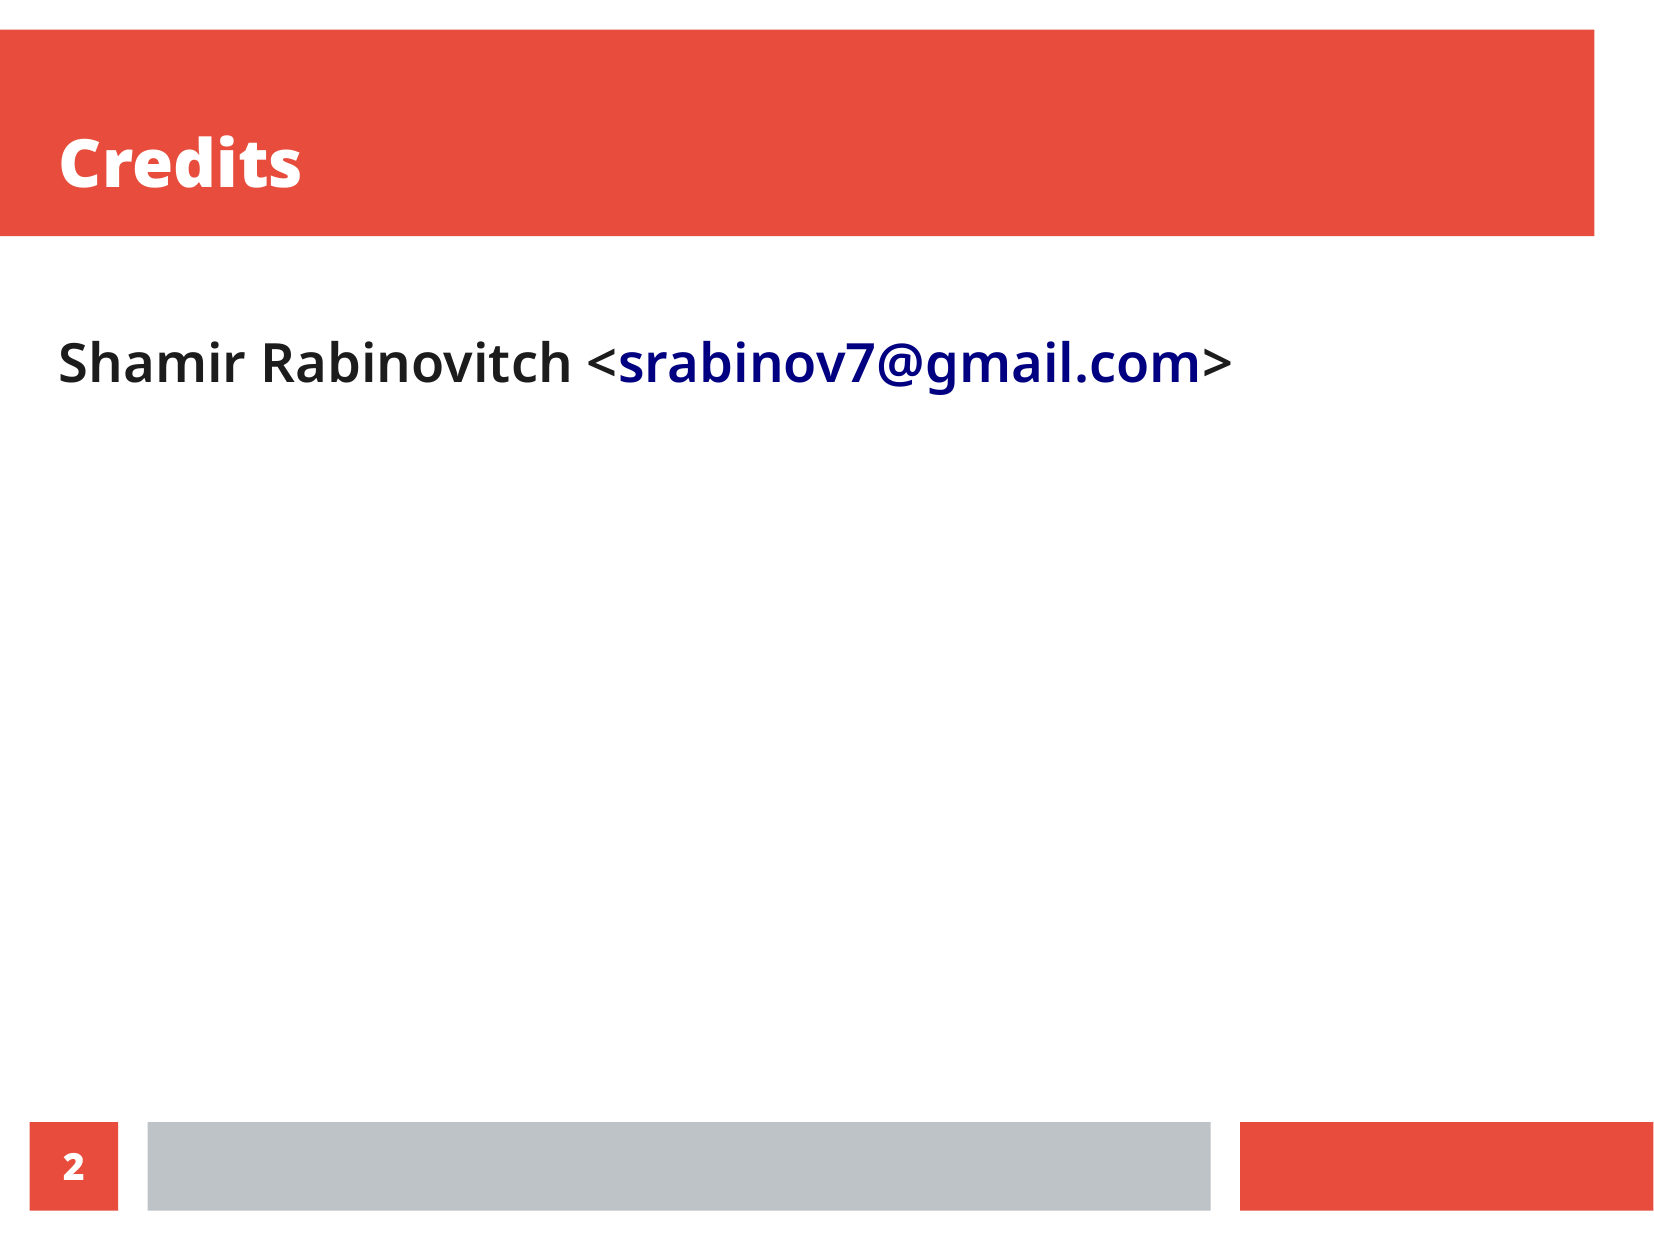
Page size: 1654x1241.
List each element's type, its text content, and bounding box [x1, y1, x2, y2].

list Shamir Rabinovitch <srabinov7@gmail.com> [59, 324, 1565, 1093]
title Credits [59, 59, 1595, 207]
